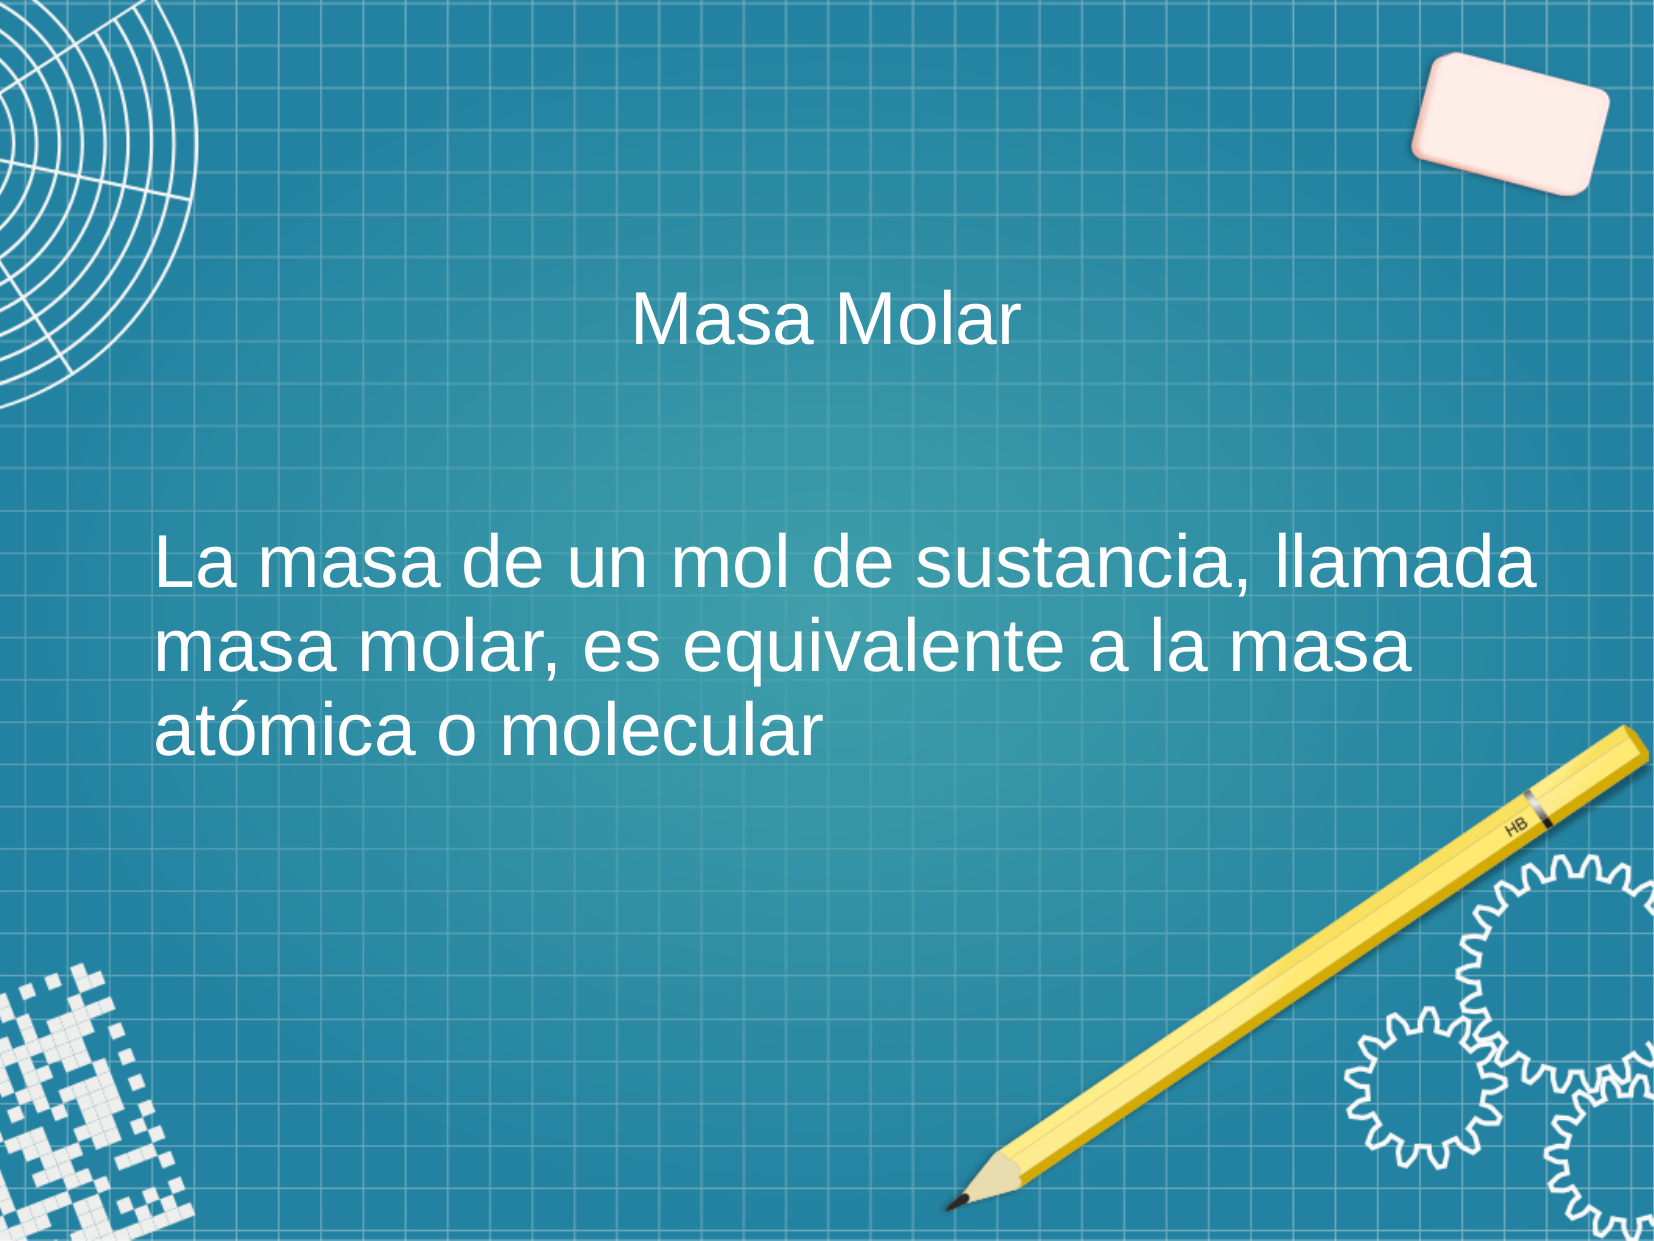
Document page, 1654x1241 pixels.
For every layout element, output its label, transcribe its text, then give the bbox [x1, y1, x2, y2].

picture [0, 0, 1654, 1241]
list La masa de un mol de sustancia, llamada masa molar, es equivalente a la masa atómica o molecular [82, 519, 1571, 1123]
title Masa Molar [82, 177, 1571, 461]
